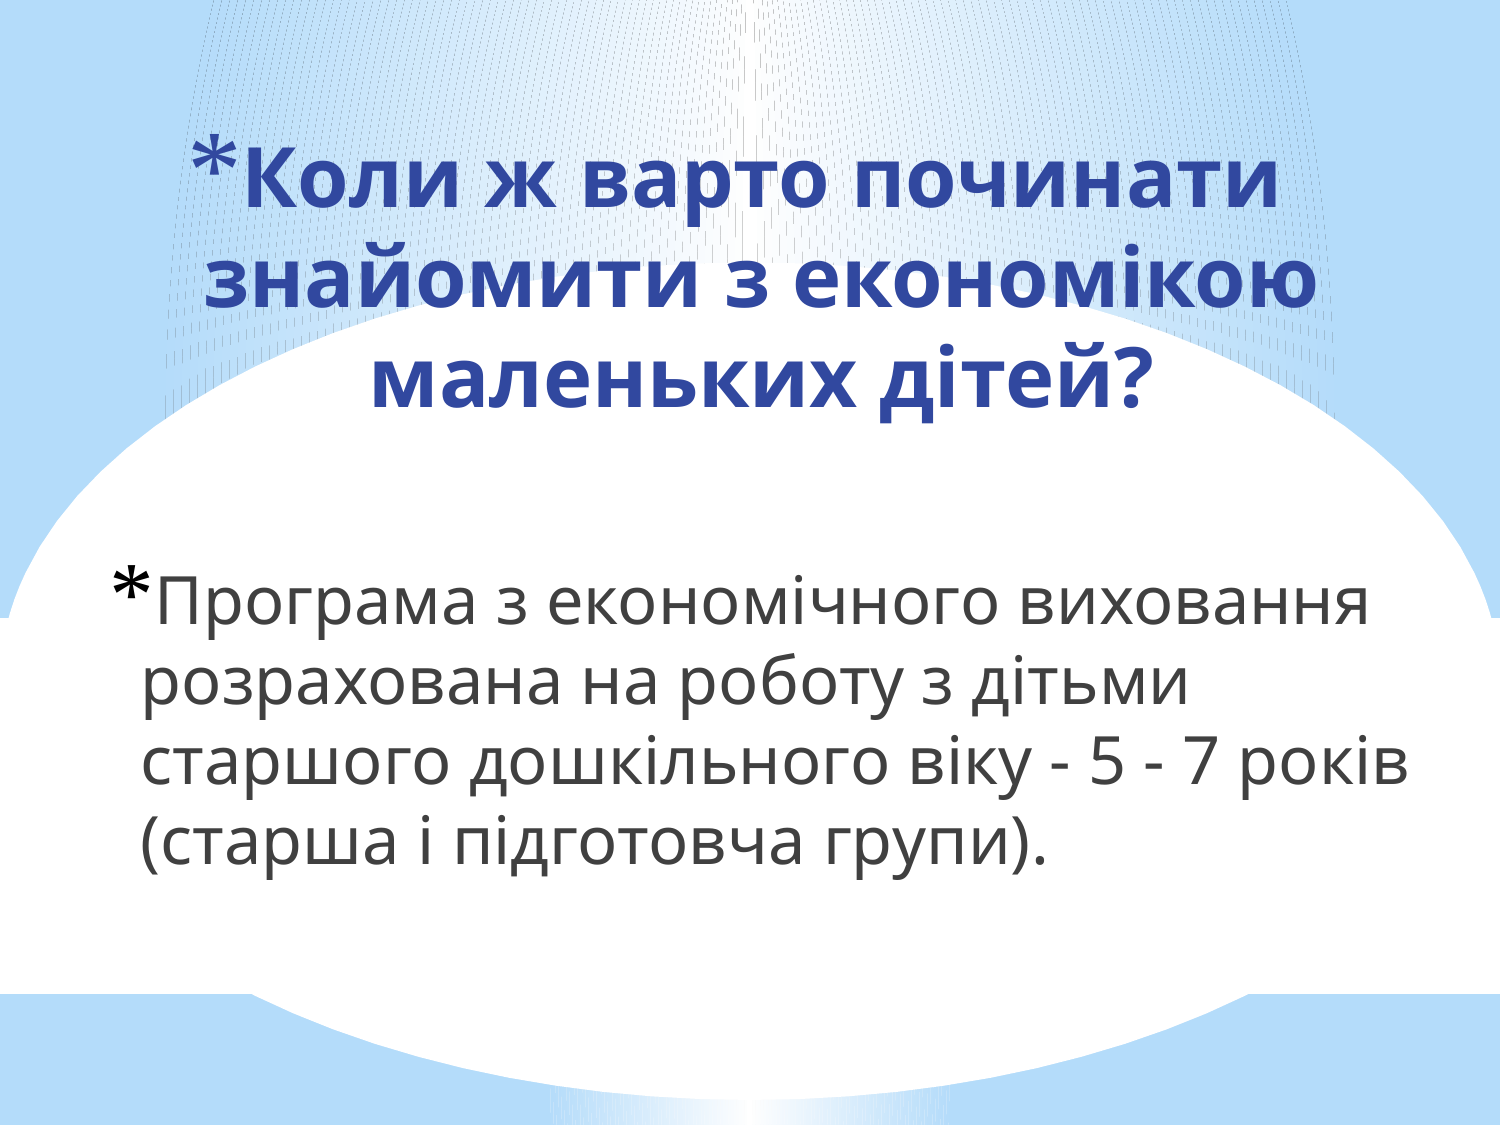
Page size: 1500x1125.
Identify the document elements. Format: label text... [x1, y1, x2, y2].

title Коли ж варто починати знайомити з економікою маленьких дітей? [82, 117, 1390, 377]
list Програма з економічного виховання розрахована на роботу з дітьми старшого дошкільного віку - 5 - 7 років (старша і підготовча групи). [88, 550, 1439, 1100]
